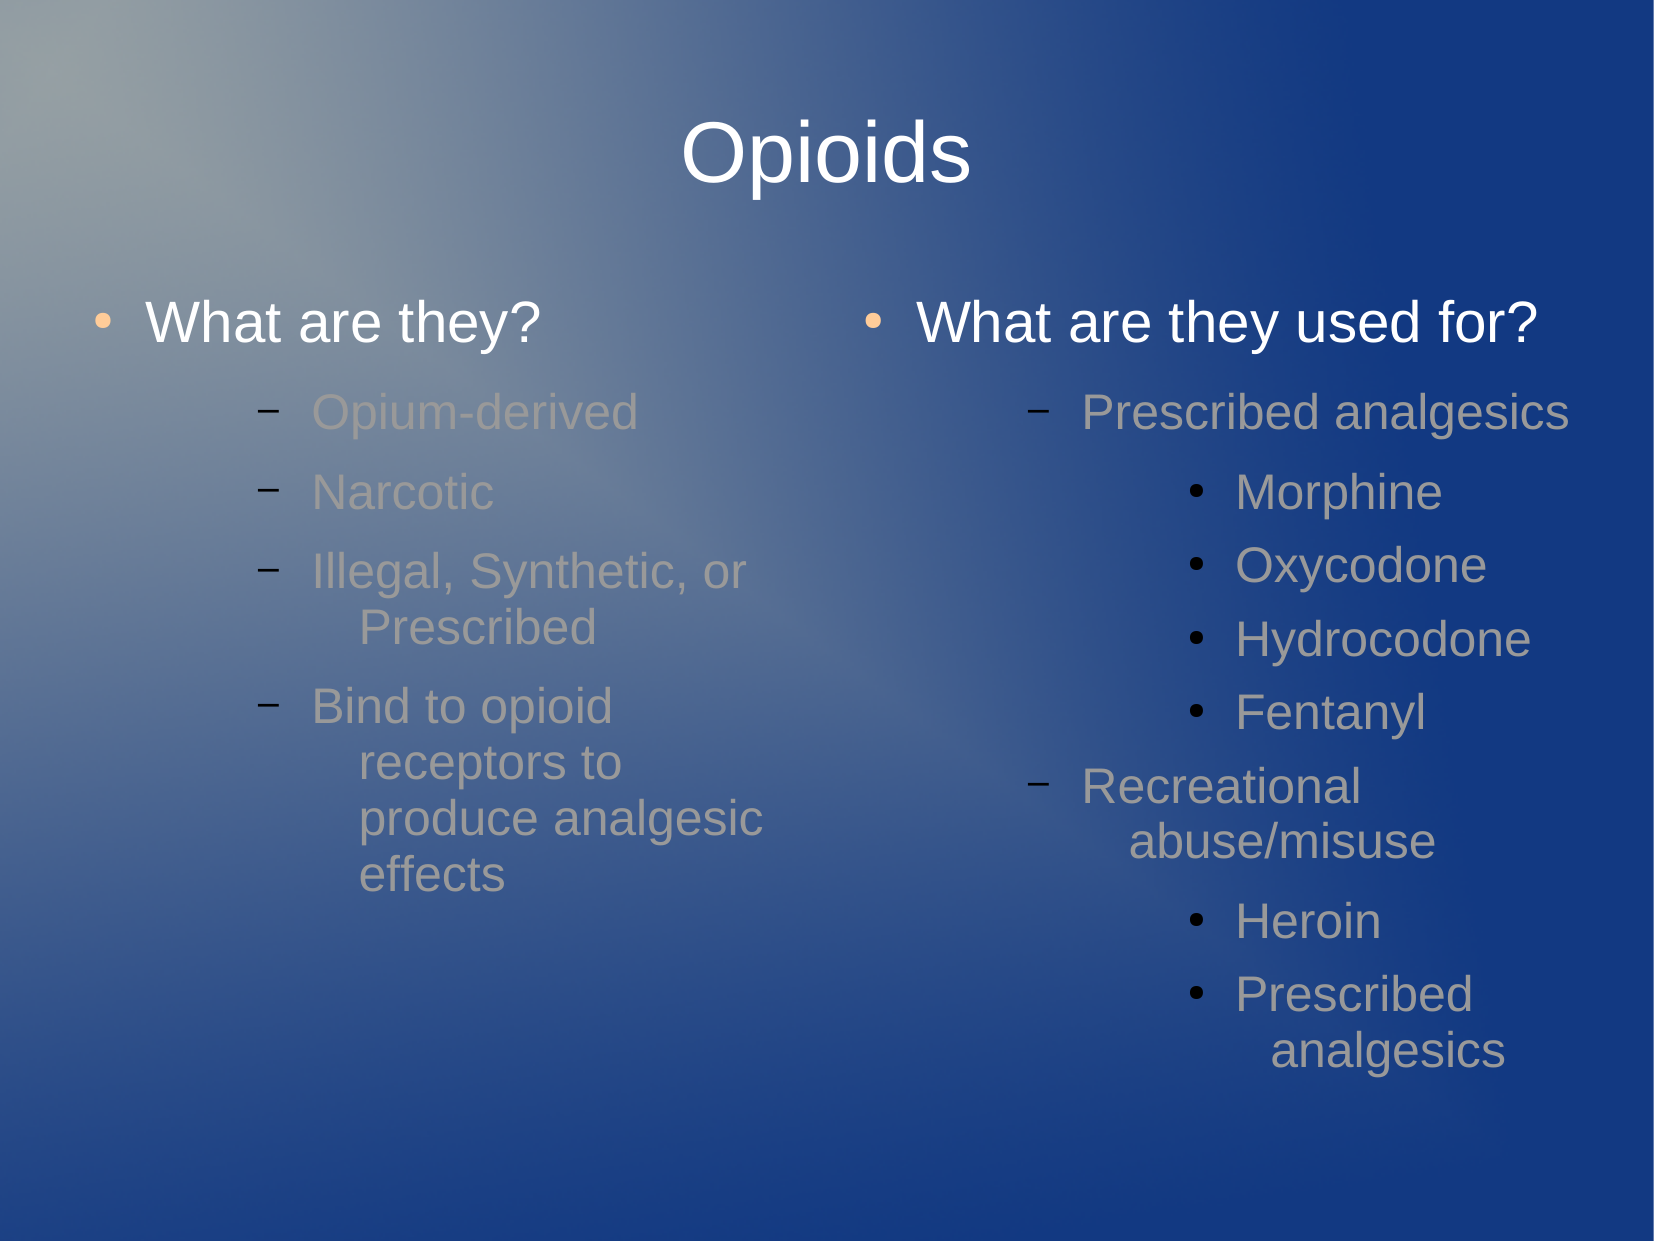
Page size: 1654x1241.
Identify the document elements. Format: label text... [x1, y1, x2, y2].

picture [0, 0, 1654, 1241]
list What are they? Opium-derived Narcotic Illegal, Synthetic, or Prescribed Bind to opioid receptors to produce analgesic effects [75, 290, 802, 1109]
title Opioids [82, 49, 1571, 257]
list What are they used for? Prescribed analgesics Morphine Oxycodone Hydrocodone Fentanyl Recreational abuse/misuse Heroin Prescribed analgesics [845, 290, 1572, 1152]
